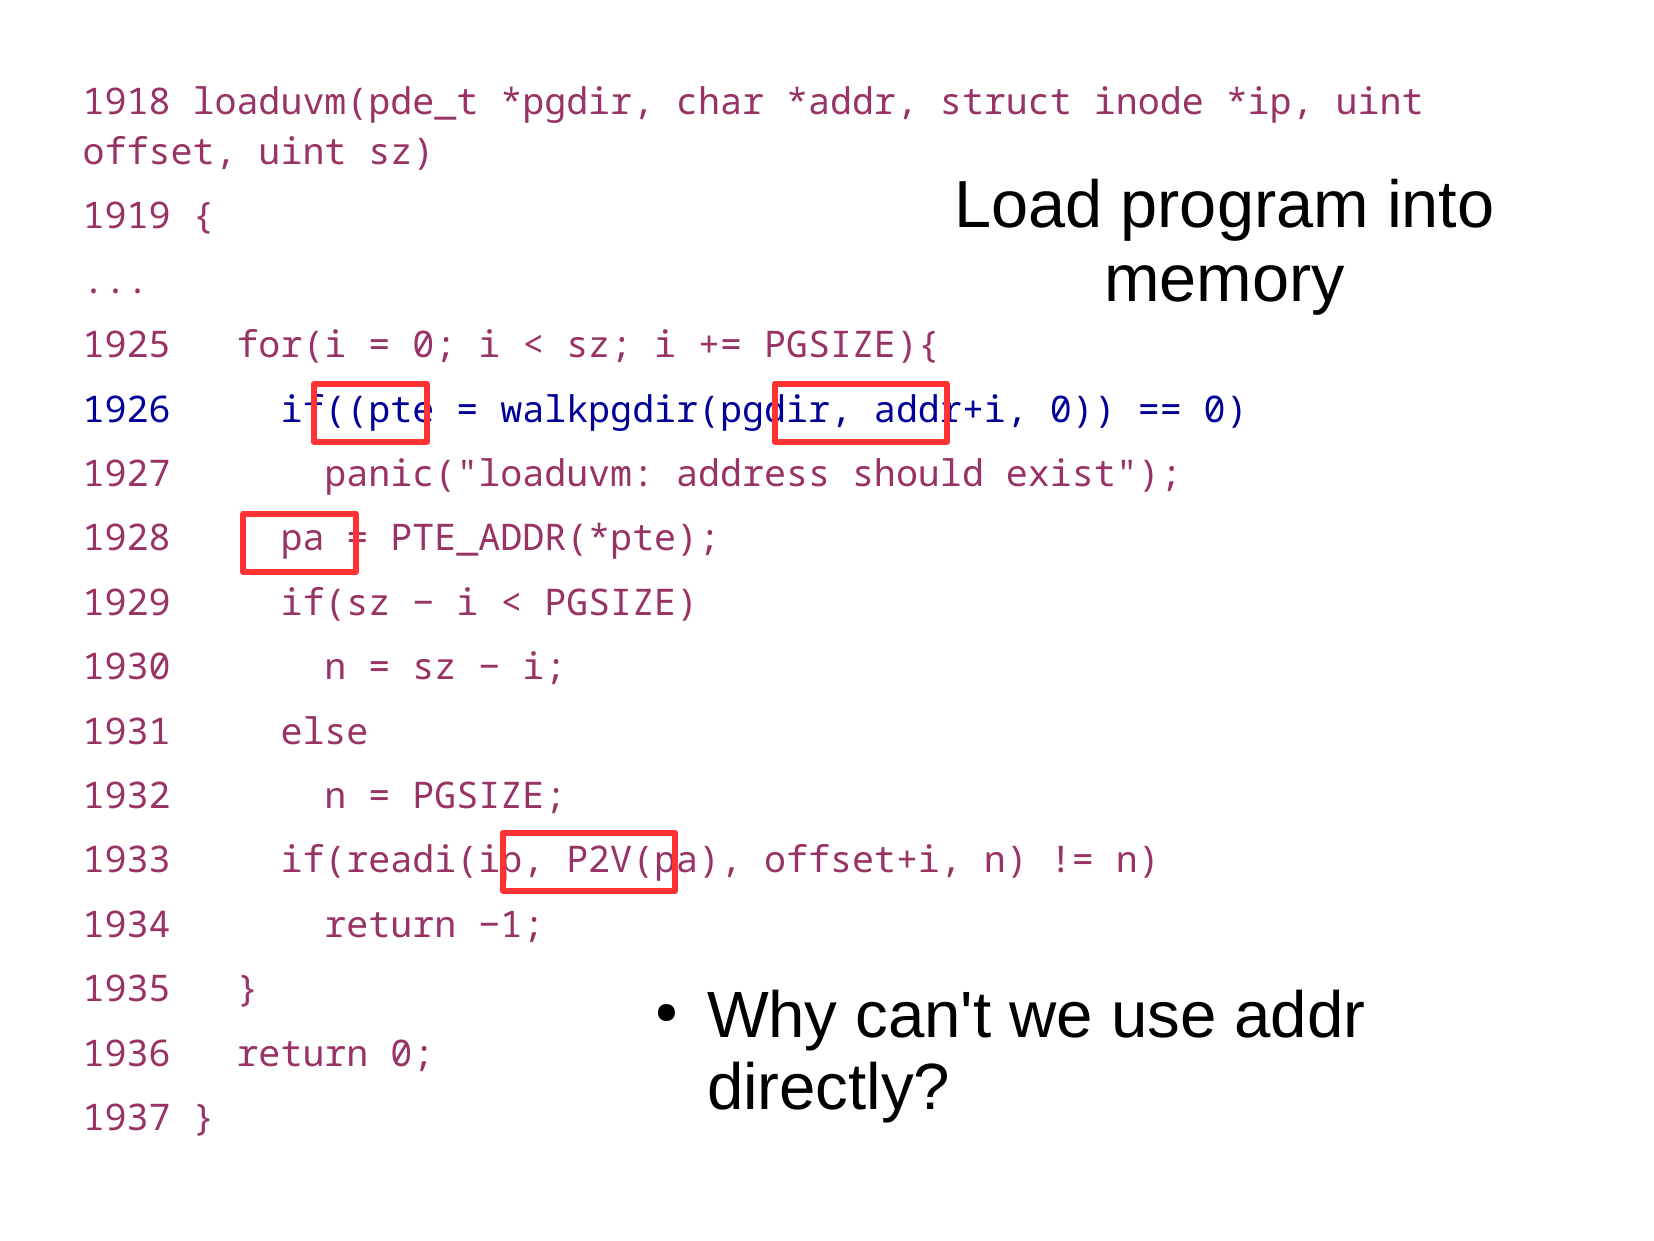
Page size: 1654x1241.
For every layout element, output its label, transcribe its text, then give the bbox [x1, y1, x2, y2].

title Load program into memory [830, 137, 1619, 345]
list 1918 loaduvm(pde_t *pgdir, char *addr, struct inode *ip, uint offset, uint sz) 1919 { ... 1925 for(i = 0; i < sz; i += PGSIZE){ 1926 if((pte = walkpgdir(pgdir, addr+i, 0)) == 0) 1927 panic("loaduvm: address should exist"); 1928 pa = PTE_ADDR(*pte); 1929 if(sz − i < PGSIZE) 1930 n = sz − i; 1931 else 1932 n = PGSIZE; 1933 if(readi(ip, P2V(pa), offset+i, n) != n) 1934 return −1; 1935 } 1936 return 0; 1937 } [82, 75, 1571, 1163]
list Why can't we use addr directly? [637, 978, 1530, 1126]
